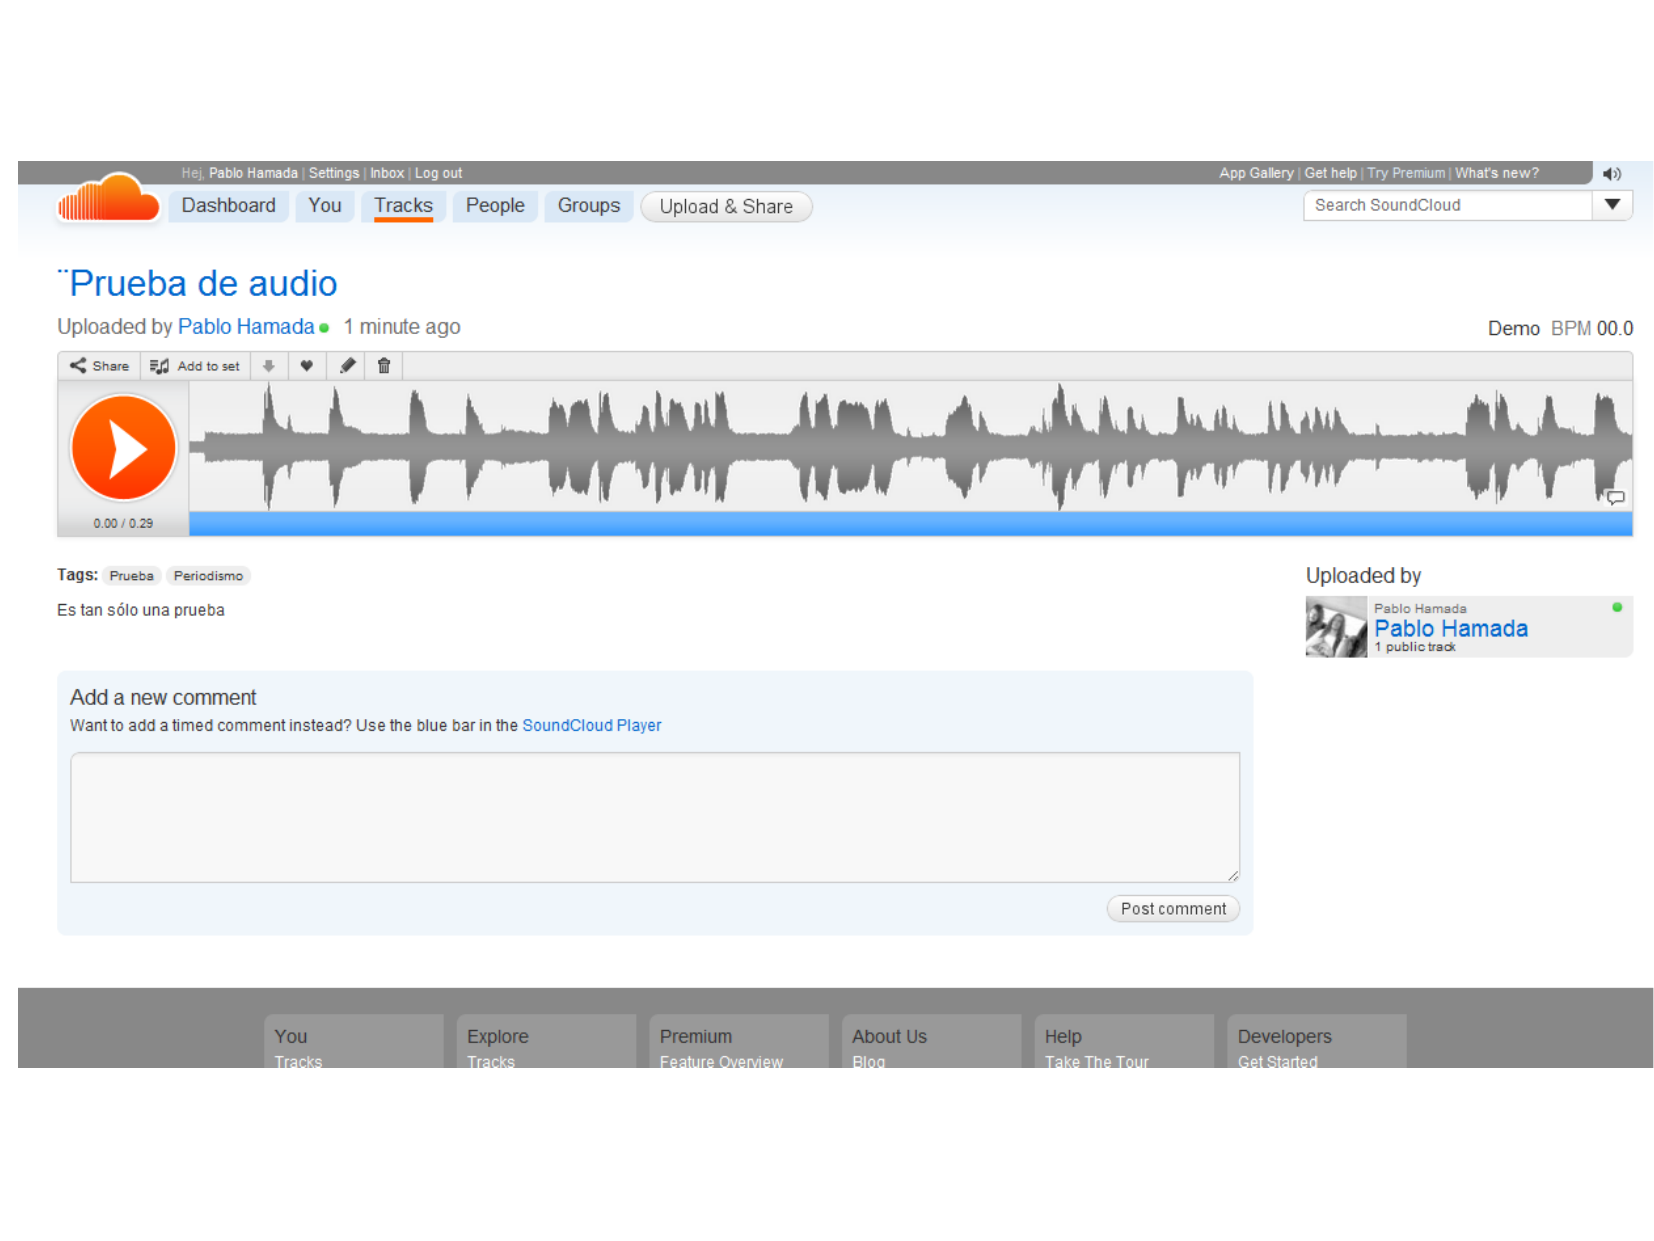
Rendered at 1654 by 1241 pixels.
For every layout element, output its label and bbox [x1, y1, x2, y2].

picture [18, 161, 1654, 1068]
